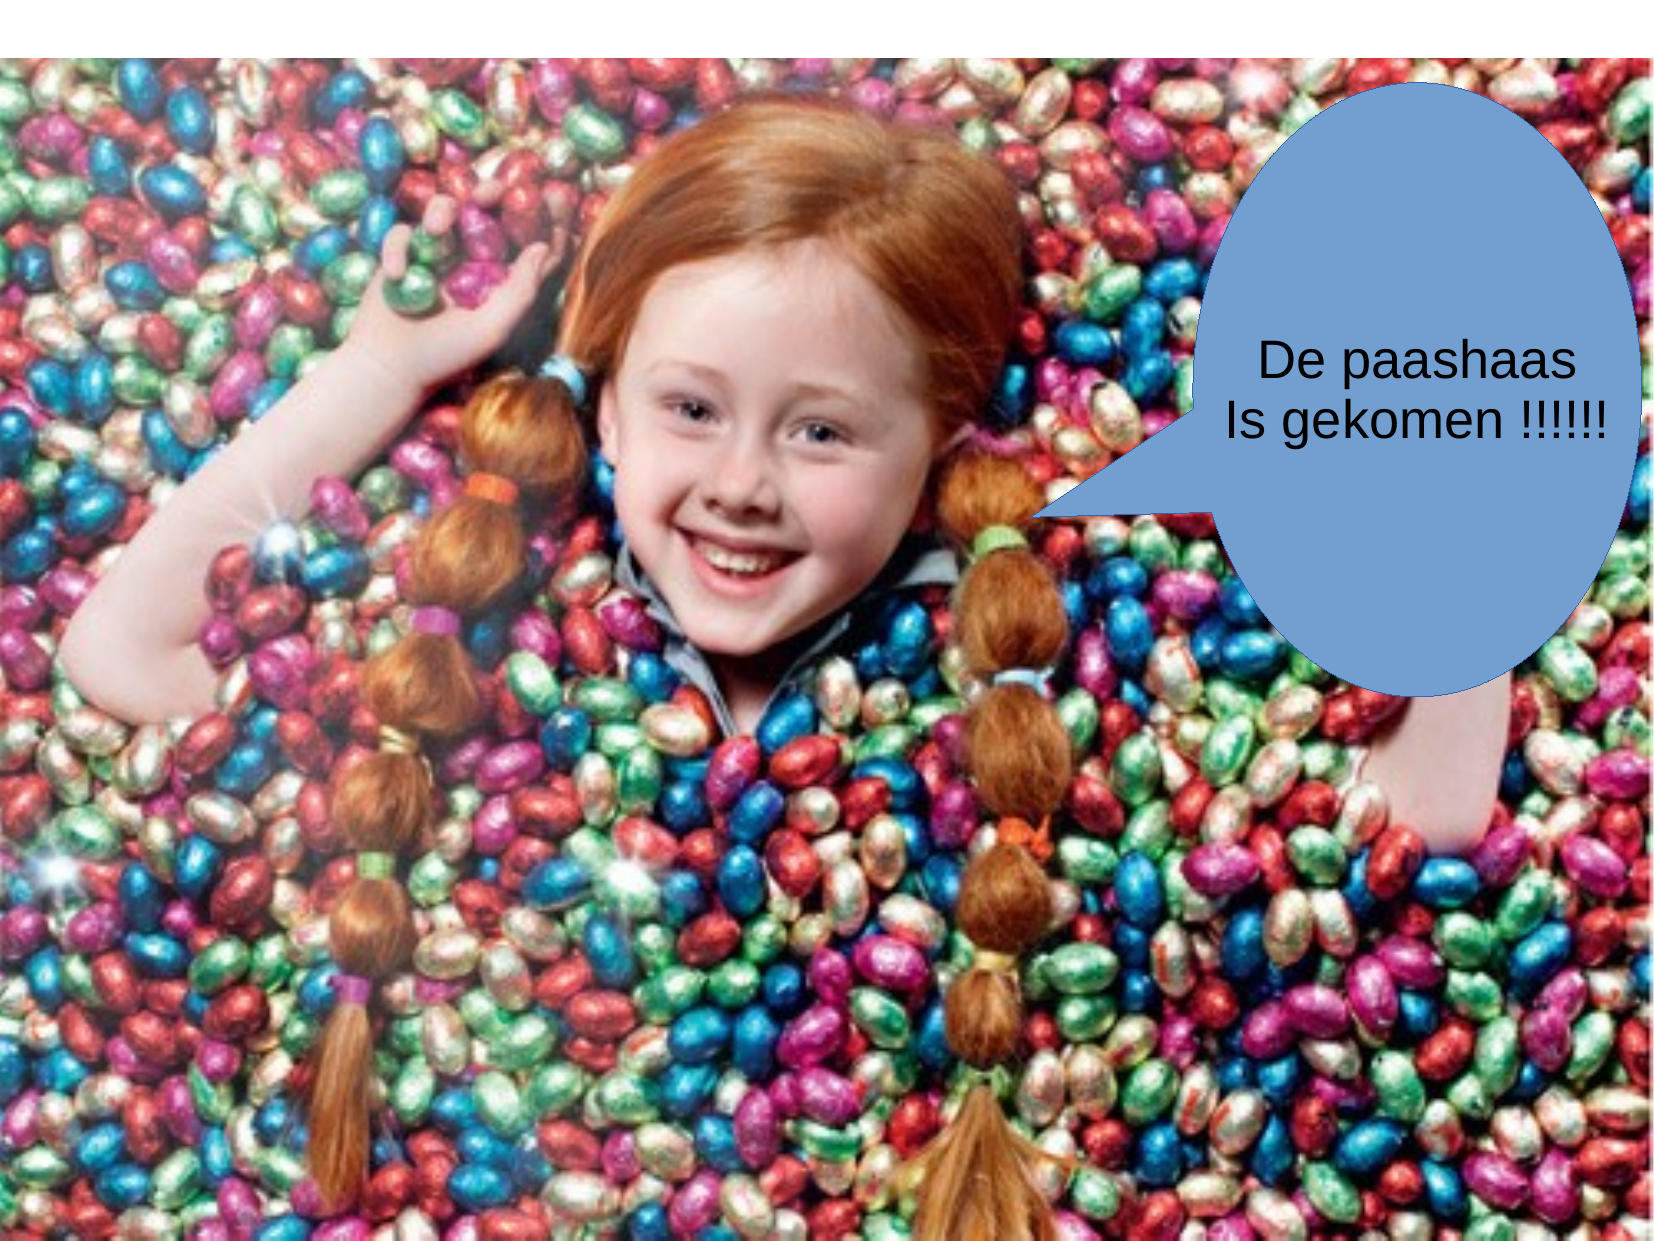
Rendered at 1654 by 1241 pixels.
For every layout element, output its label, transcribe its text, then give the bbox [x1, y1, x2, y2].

picture [0, 58, 1654, 1241]
text_box De paashaas Is gekomen !!!!!! [1030, 82, 1642, 697]
